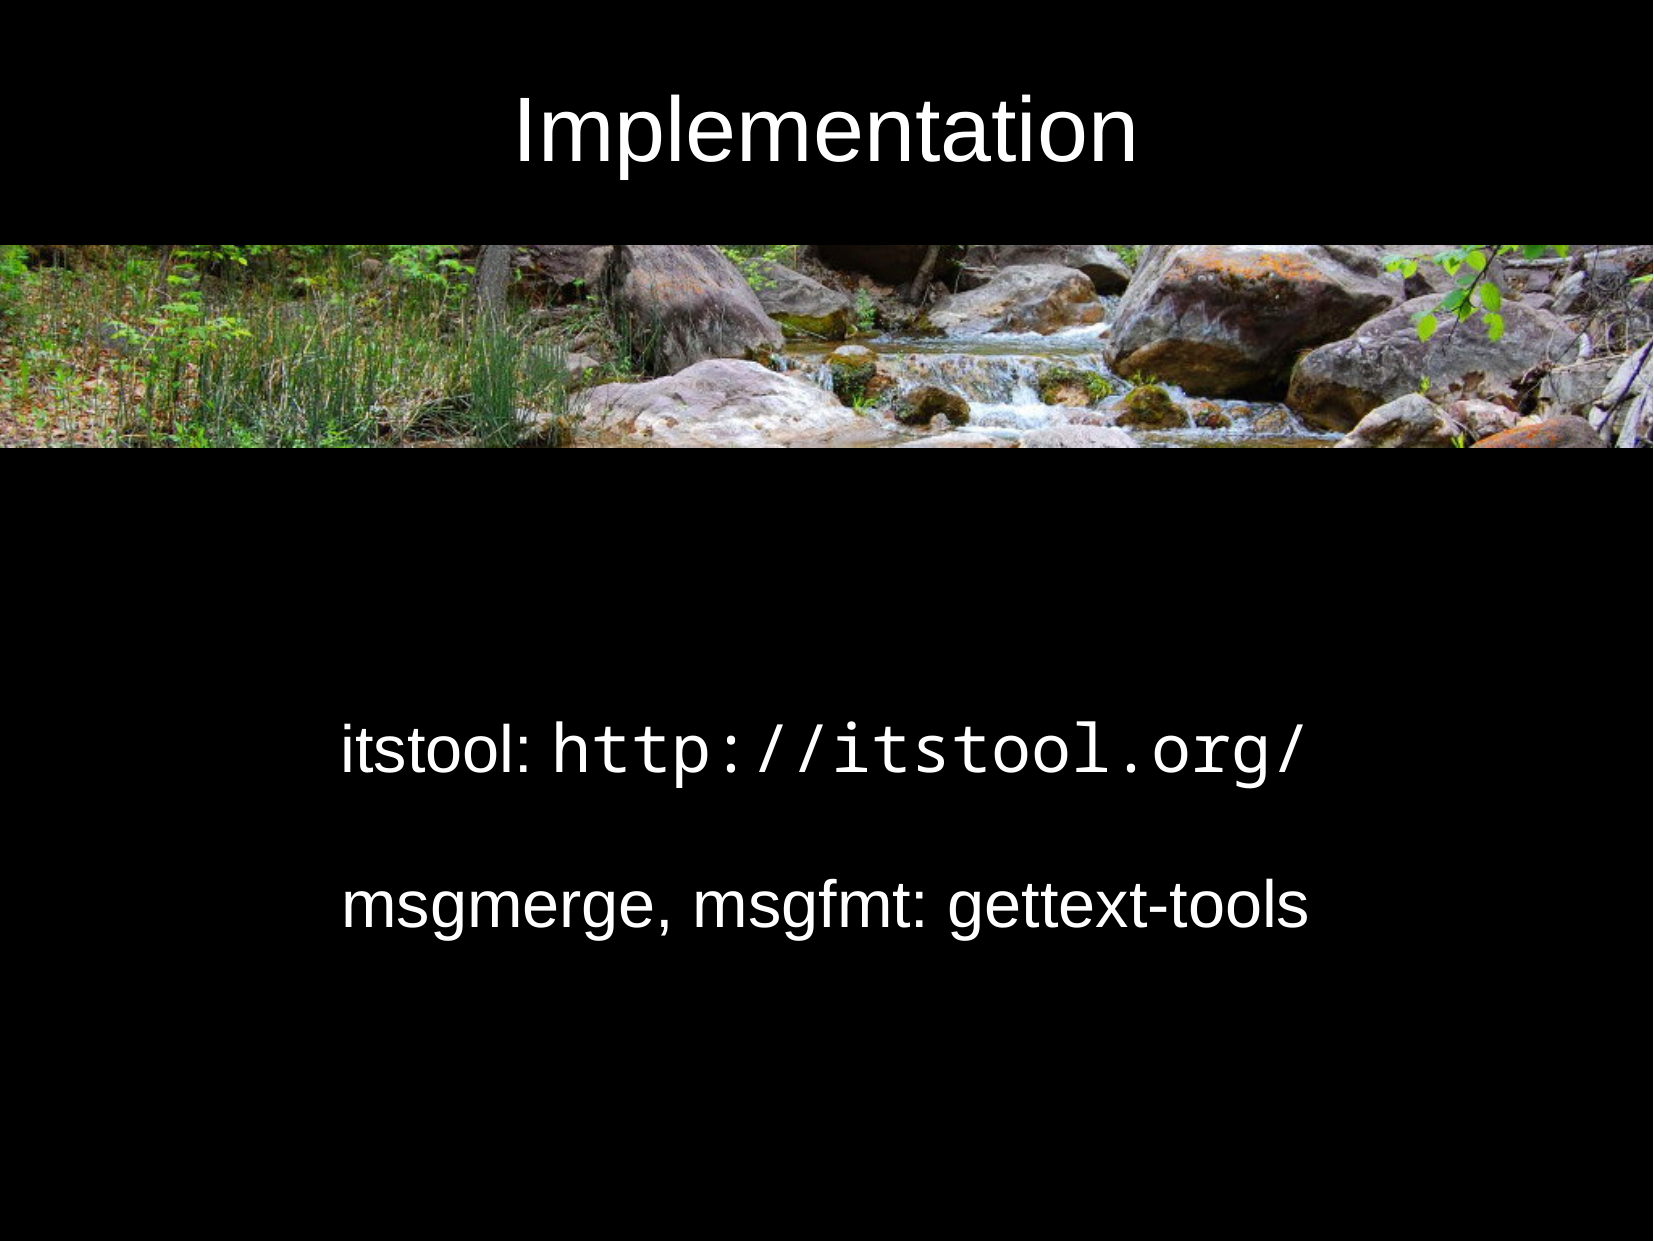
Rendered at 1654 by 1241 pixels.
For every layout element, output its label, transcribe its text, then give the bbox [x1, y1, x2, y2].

title Implementation [82, 49, 1571, 211]
subtitle itstool: http://itstool.org/ msgmerge, msgfmt: gettext-tools [82, 510, 1571, 1133]
picture [0, 245, 1653, 448]
